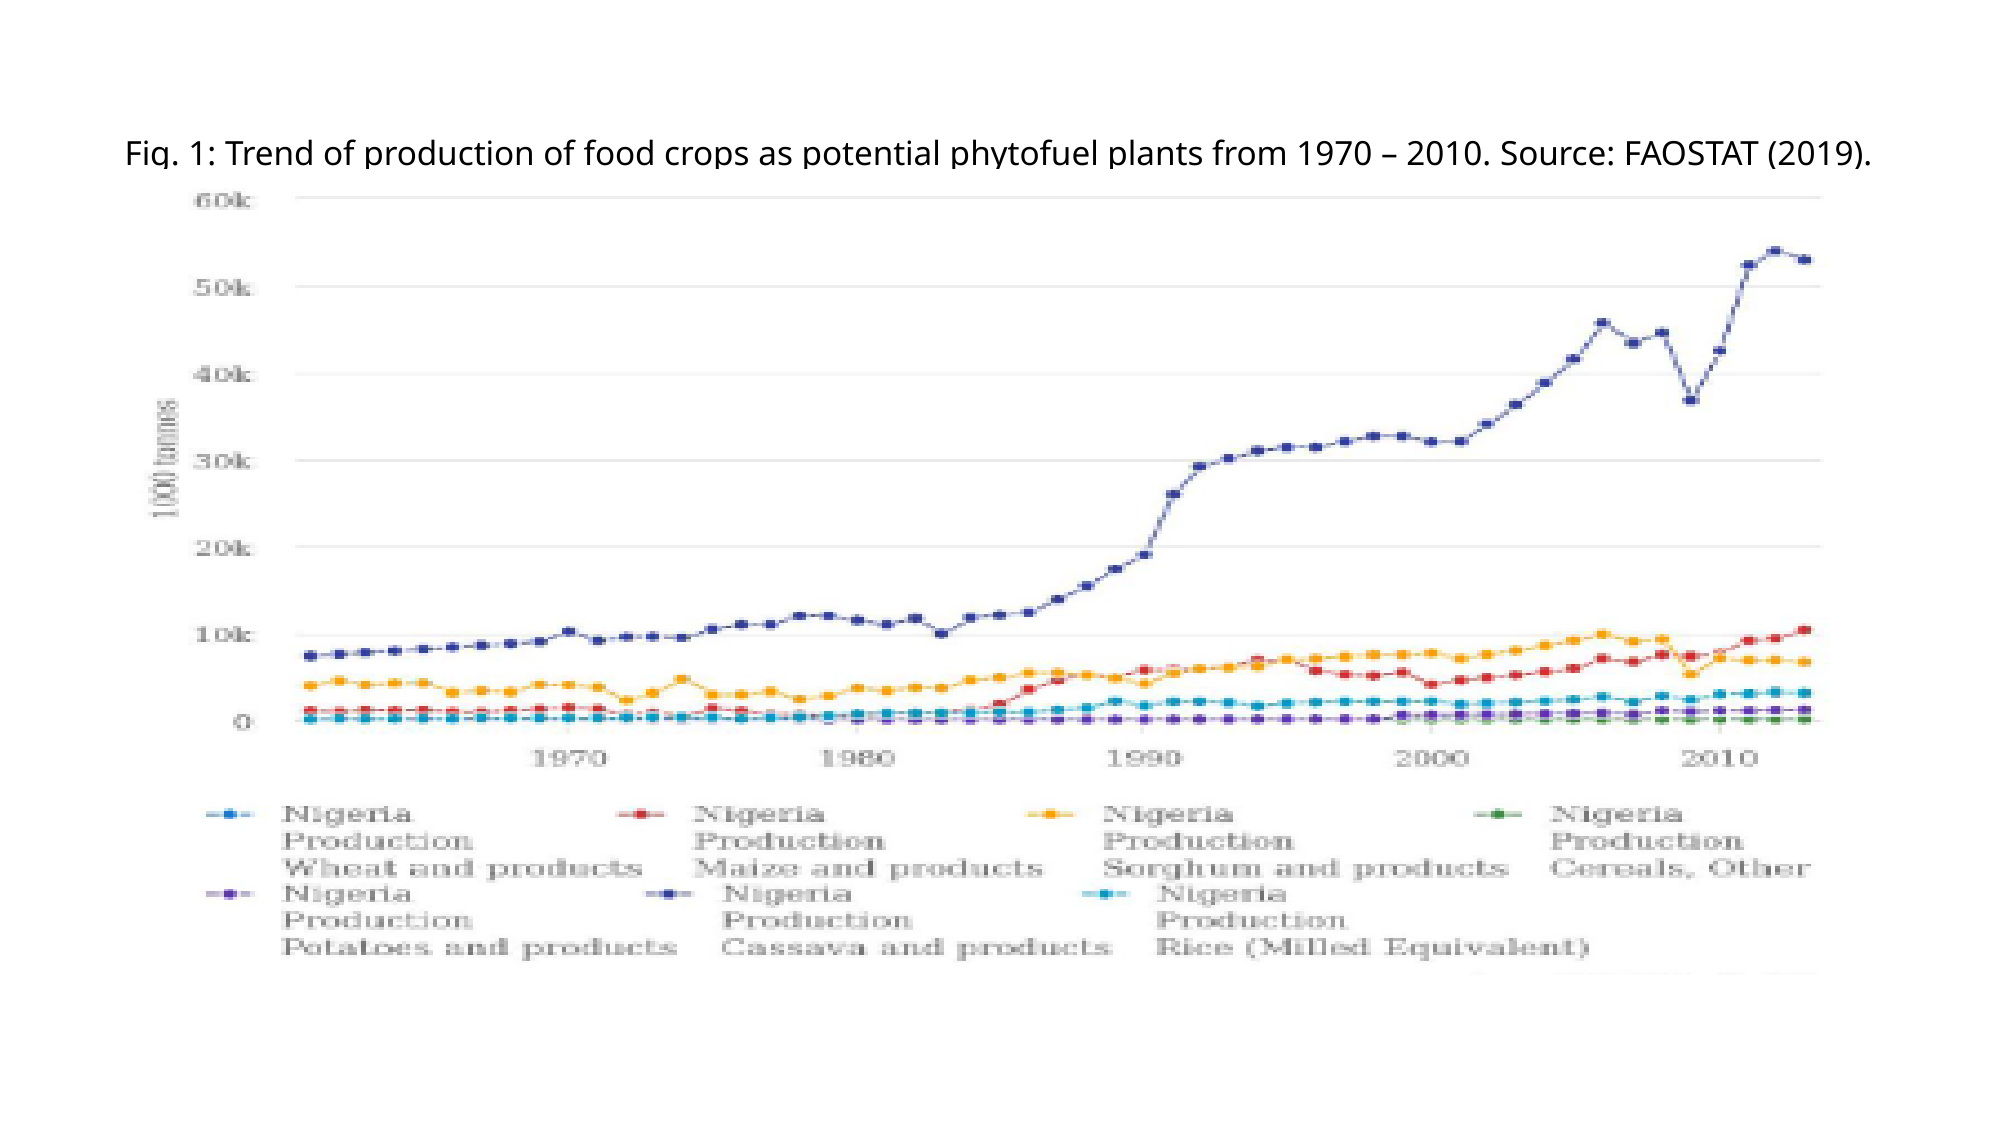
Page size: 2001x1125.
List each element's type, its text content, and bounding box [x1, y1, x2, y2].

title Fig. 1: Trend of production of food crops as potential phytofuel plants from 1970 – 2010. Source: FAOSTAT (2019). http://www.fao.org/faostat/en. [99, 45, 1900, 169]
picture [73, 169, 1927, 976]
